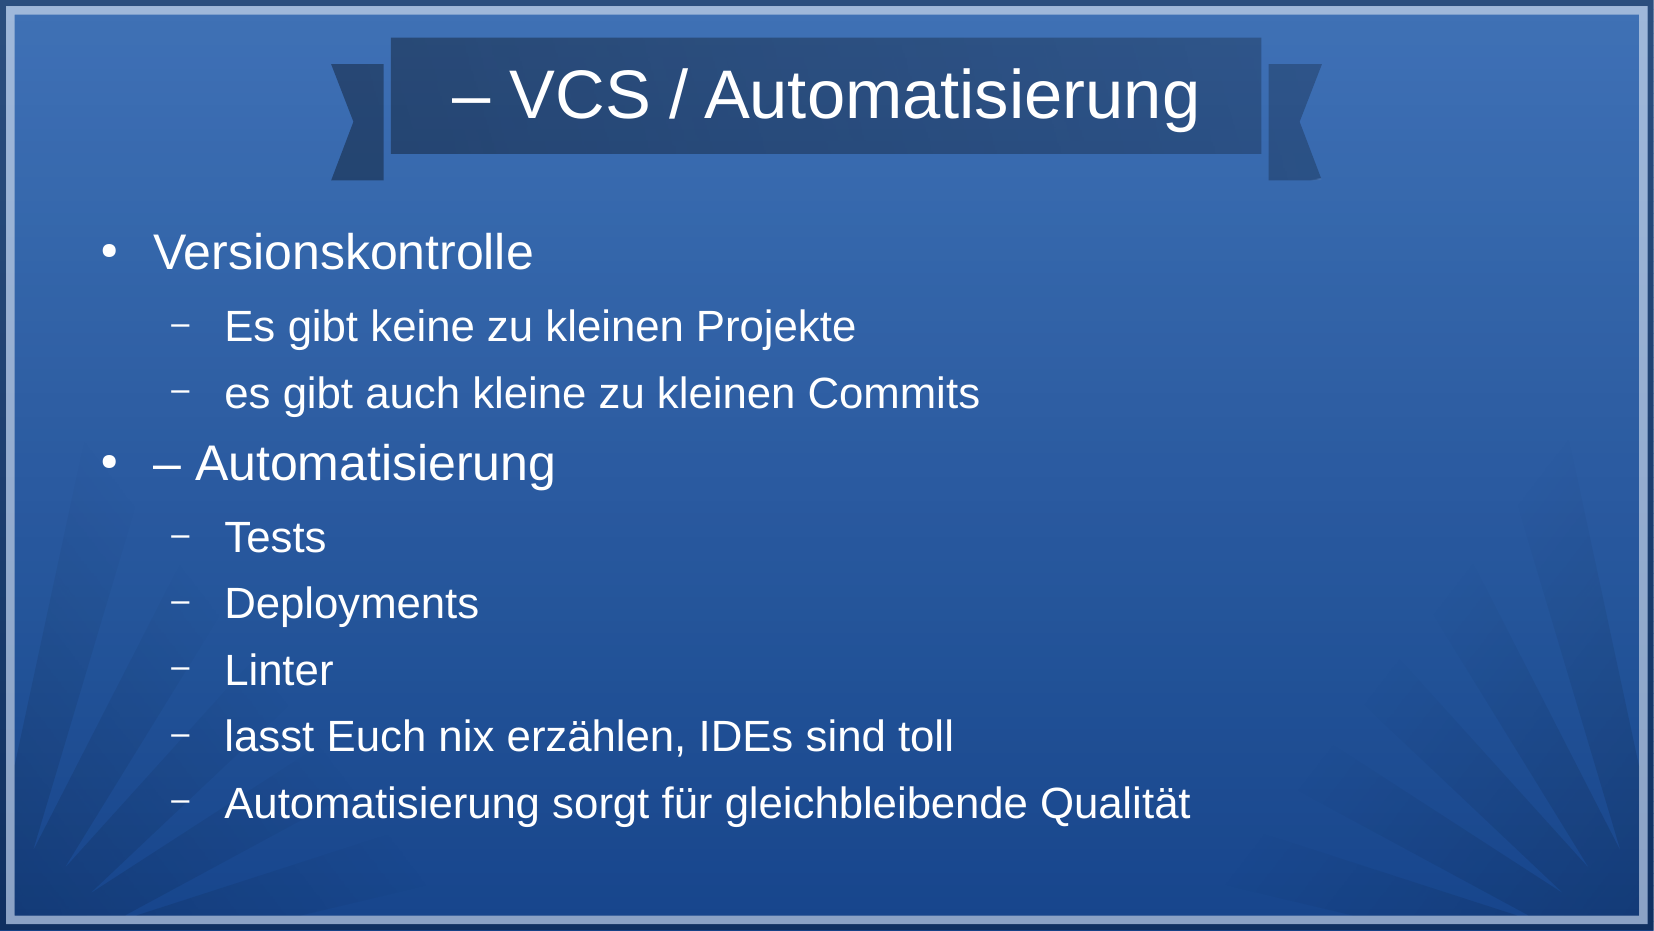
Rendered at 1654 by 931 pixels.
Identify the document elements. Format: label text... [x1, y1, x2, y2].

list Versionskontrolle Es gibt keine zu kleinen Projekte es gibt auch kleine zu kleinen Commits – Automatisierung Tests Deployments Linter lasst Euch nix erzählen, IDEs sind toll Automatisierung sorgt für gleichbleibende Qualität [82, 224, 1571, 848]
title – VCS / Automatisierung [389, 35, 1264, 154]
